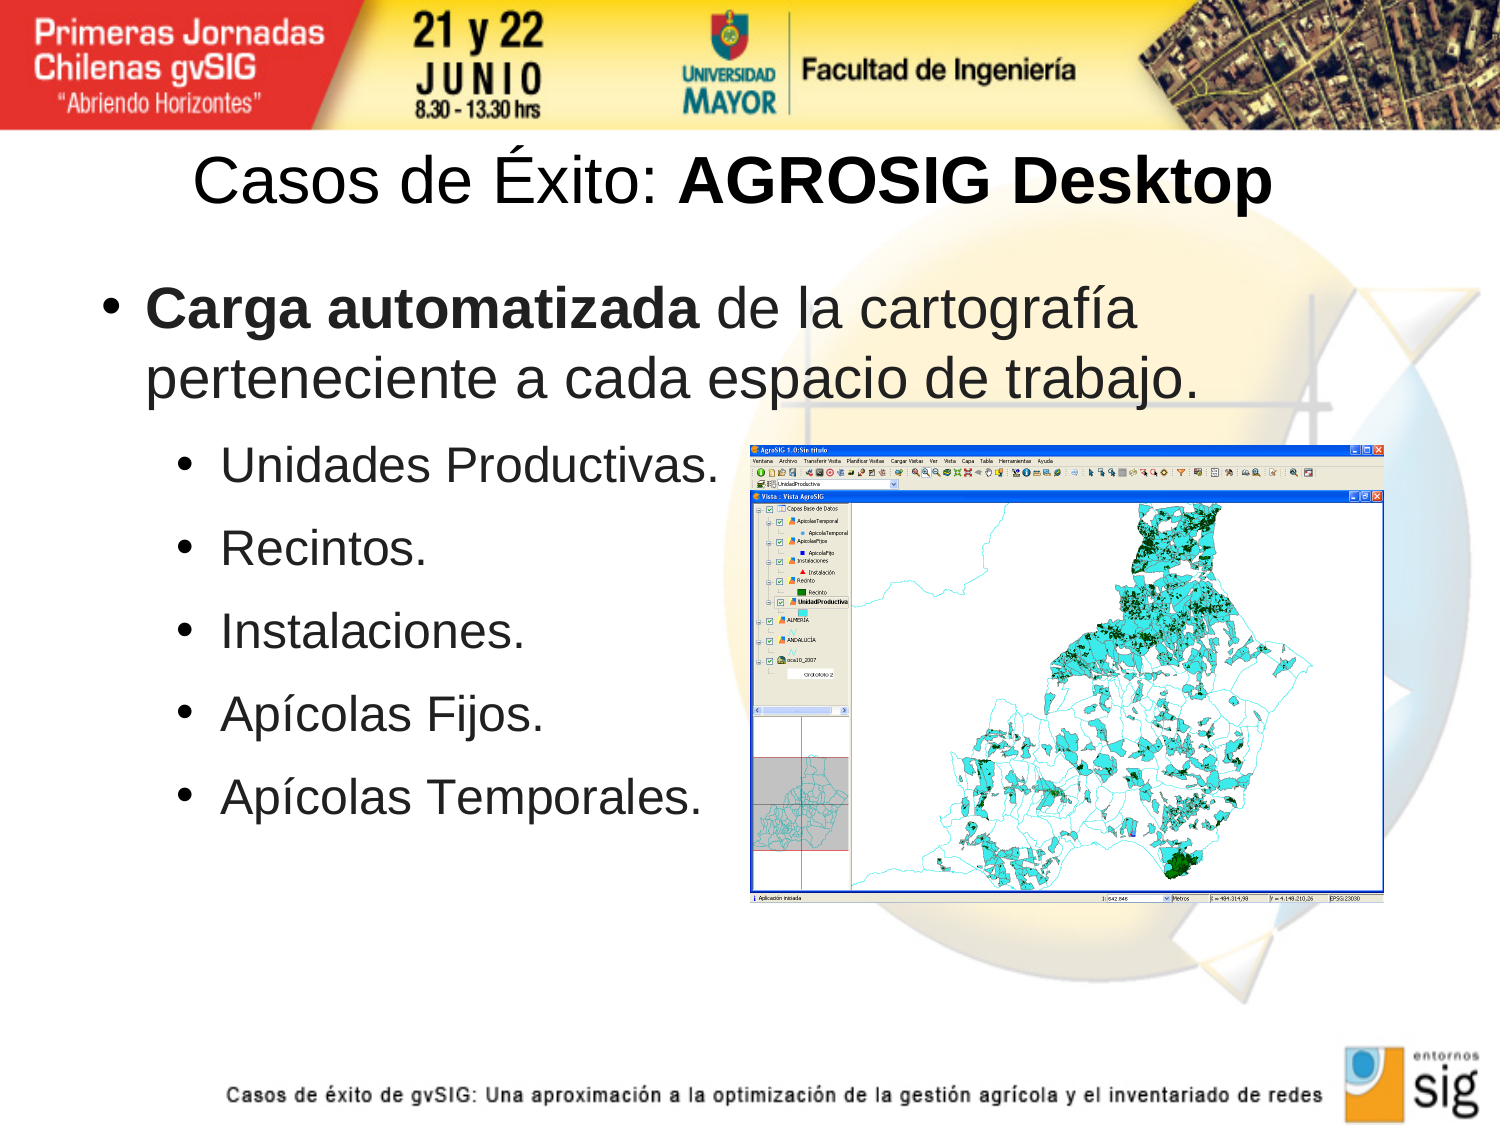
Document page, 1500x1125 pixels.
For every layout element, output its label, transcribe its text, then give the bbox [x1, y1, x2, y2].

picture [0, 0, 1500, 1125]
list Carga automatizada de la cartografía perteneciente a cada espacio de trabajo. Unidades Productivas. Recintos. Instalaciones. Apícolas Fijos. Apícolas Temporales. [74, 262, 1341, 1065]
title Casos de Éxito: AGROSIG Desktop [58, 93, 1409, 261]
